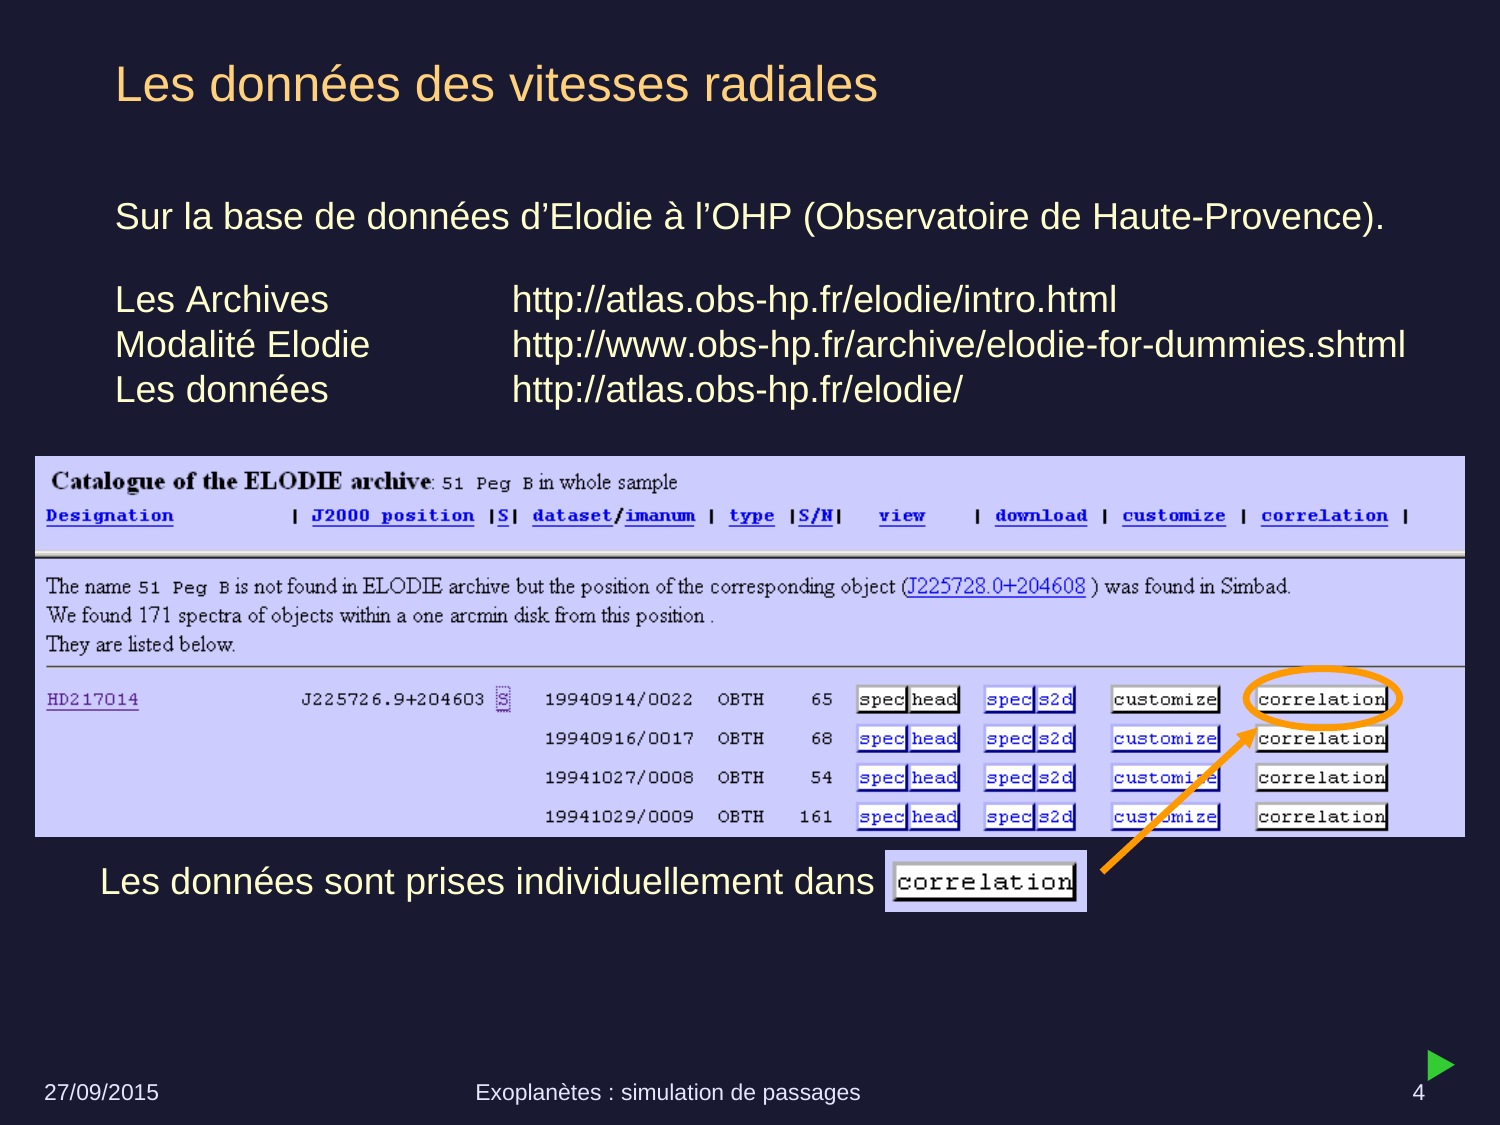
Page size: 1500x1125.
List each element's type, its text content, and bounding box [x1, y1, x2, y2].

chart [885, 850, 1087, 912]
text_box Les Archives Modalité Elodie Les données [100, 267, 432, 418]
picture [35, 456, 1465, 837]
text_box Les données sont prises individuellement dans [85, 849, 901, 910]
text_box  [1409, 1034, 1475, 1096]
text_box Les données des vitesses radiales [100, 44, 894, 120]
text_box http://atlas.obs-hp.fr/elodie/intro.html http://www.obs-hp.fr/archive/elodie-for-dummies.shtml http://atlas.obs-hp.fr/elodie/ [497, 267, 1422, 418]
text_box Sur la base de données d’Elodie à l’OHP (Observatoire de Haute-Provence). [100, 184, 1424, 246]
